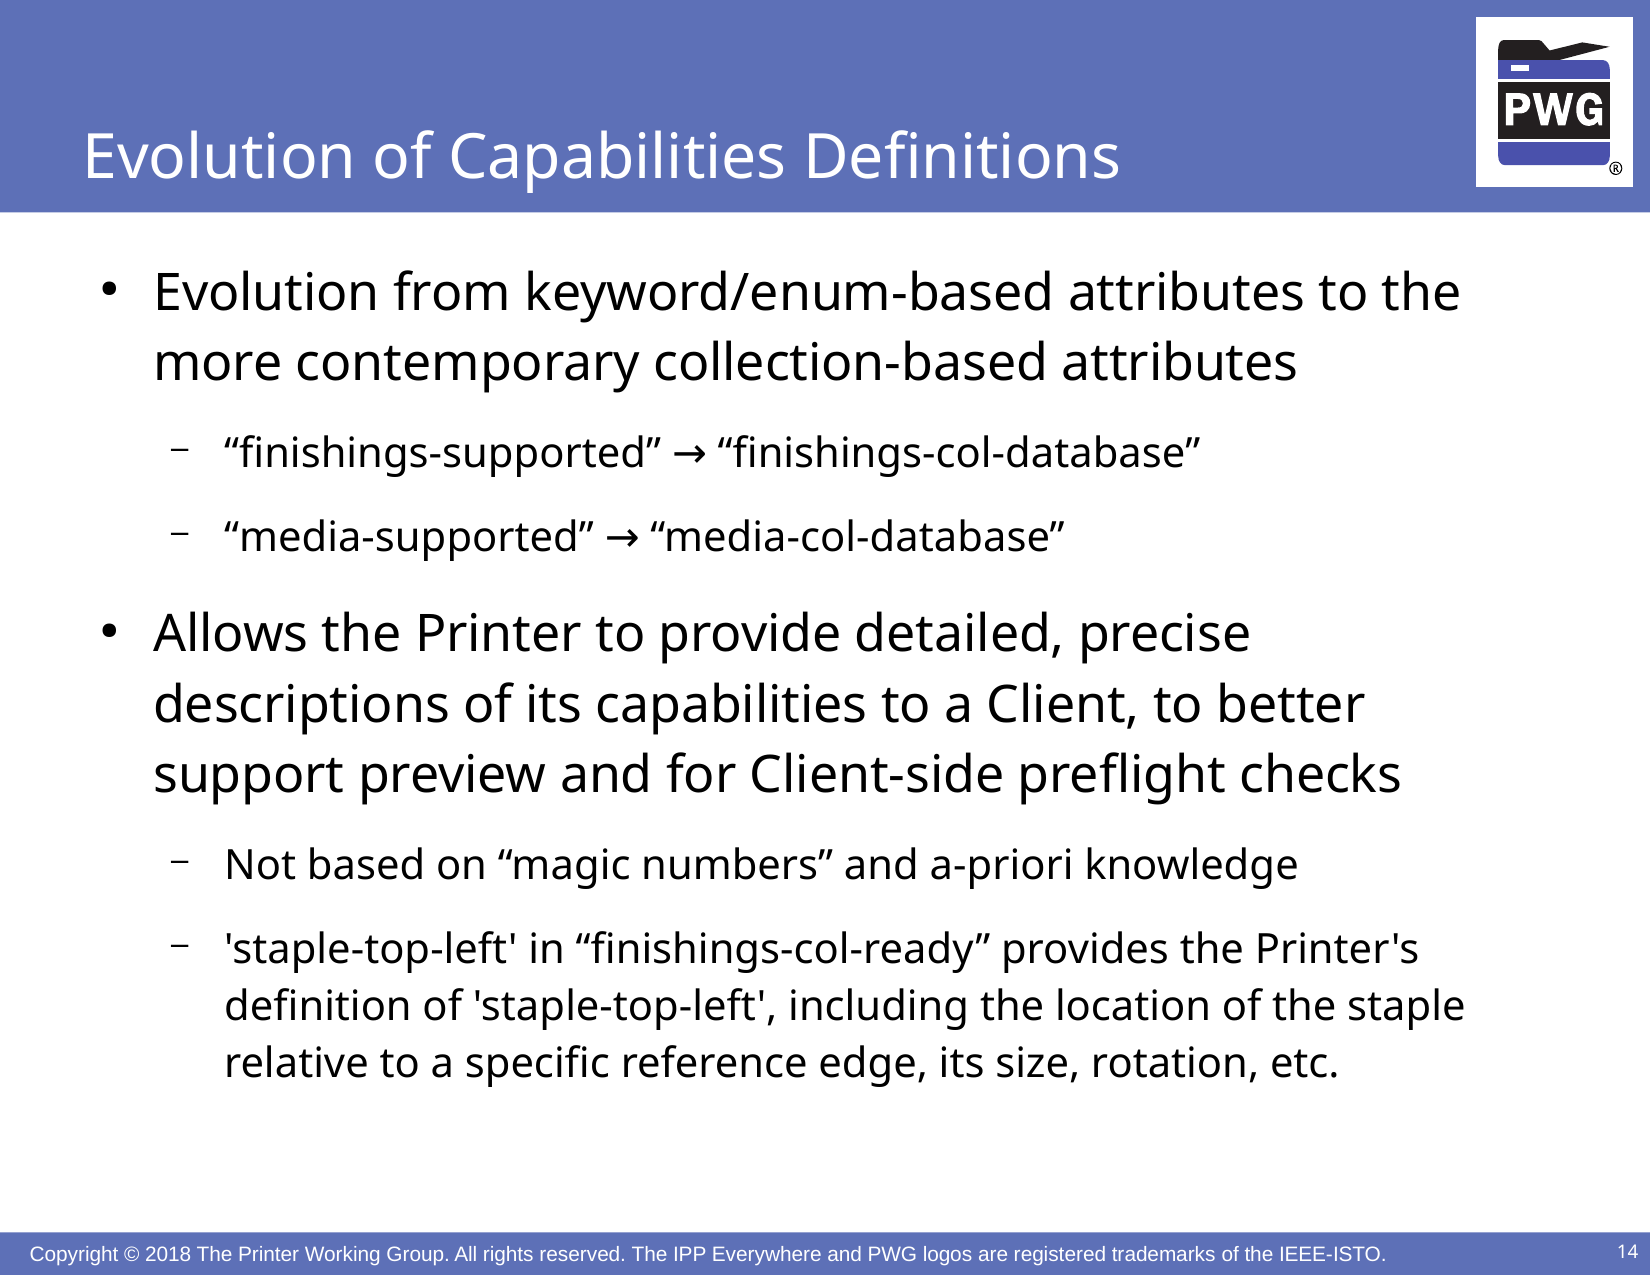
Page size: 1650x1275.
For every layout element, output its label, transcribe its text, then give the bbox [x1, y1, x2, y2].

list Evolution from keyword/enum-based attributes to the more contemporary collection-based attributes “finishings-supported” → “finishings-col-database” “media-supported” → “media-col-database” Allows the Printer to provide detailed, precise descriptions of its capabilities to a Client, to better support preview and for Client-side preflight checks Not based on “magic numbers” and a-priori knowledge 'staple-top-left' in “finishings-col-ready” provides the Printer's definition of 'staple-top-left', including the location of the staple relative to a specific reference edge, its size, rotation, etc. [82, 254, 1568, 1233]
title Evolution of Capabilities Definitions [82, 8, 1449, 198]
